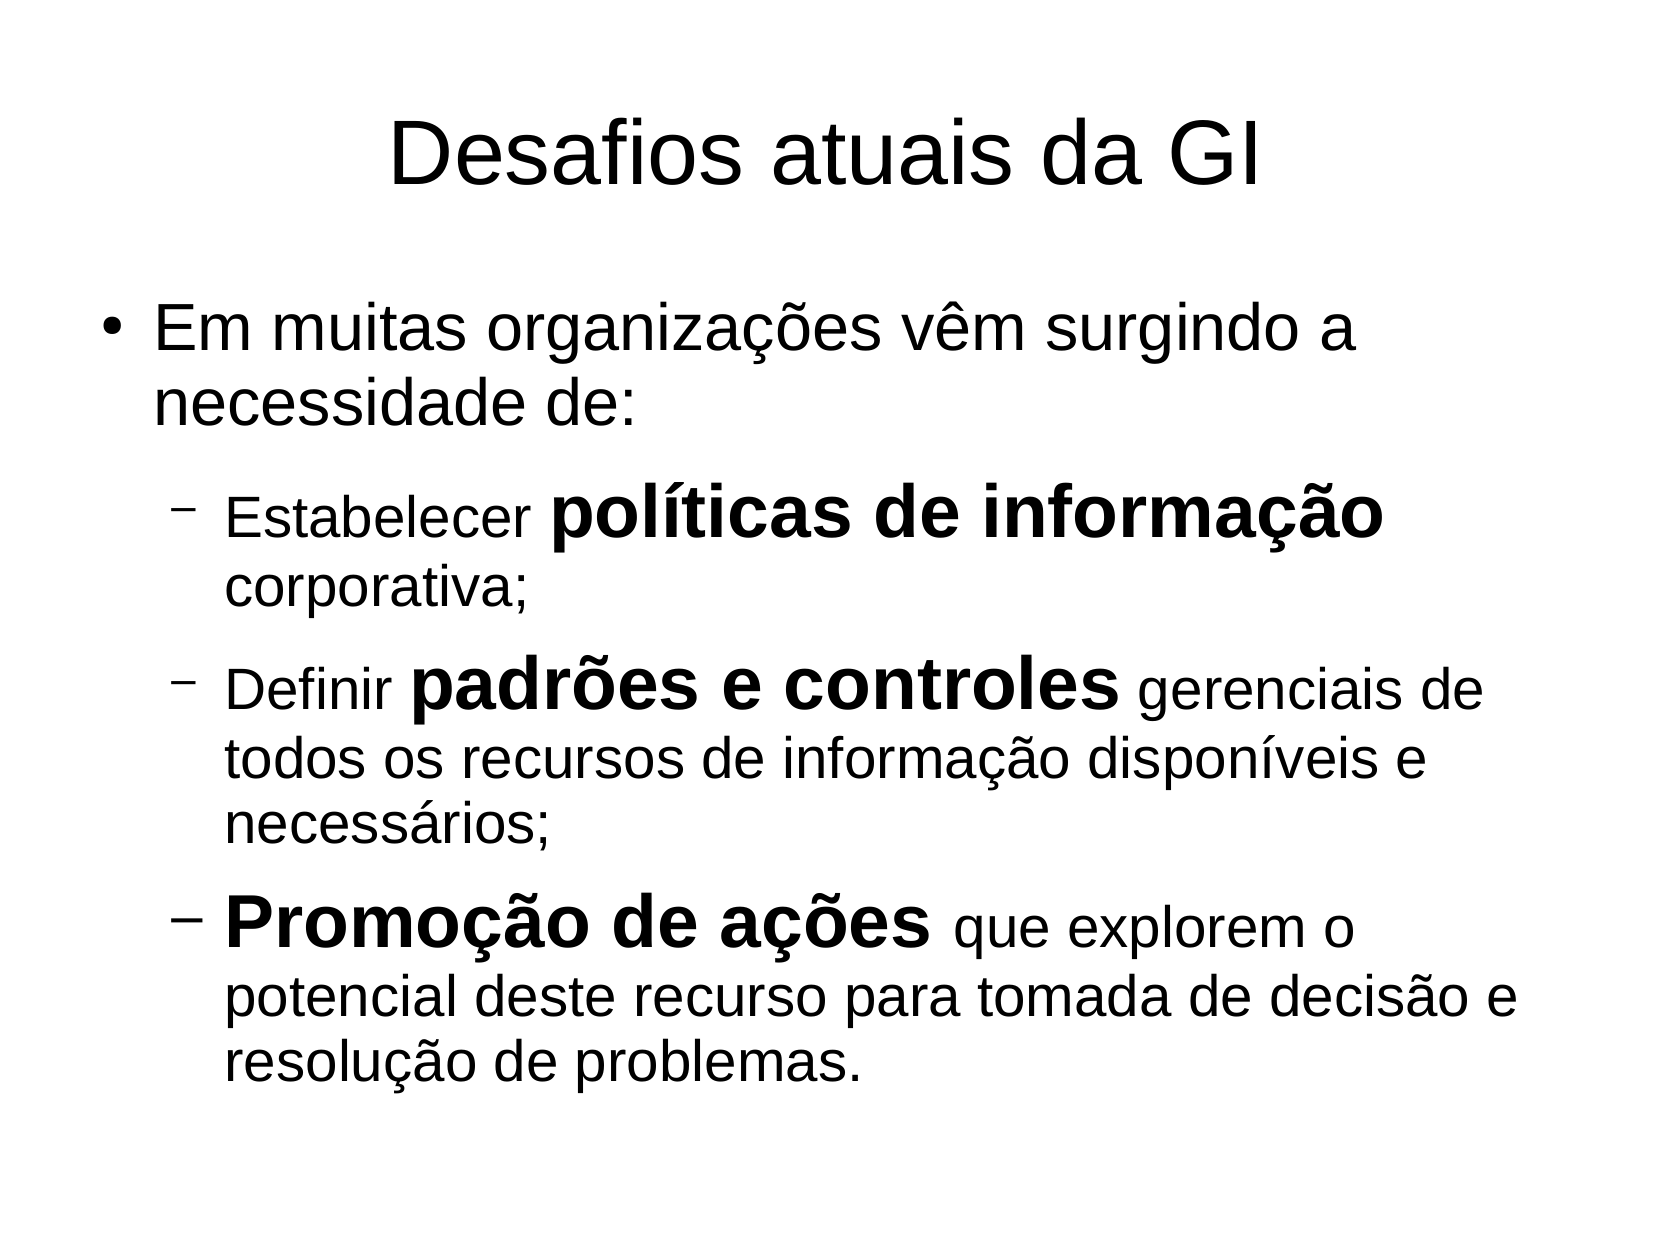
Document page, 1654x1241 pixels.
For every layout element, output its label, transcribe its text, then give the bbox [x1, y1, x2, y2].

title Desafios atuais da GI [82, 49, 1571, 257]
list Em muitas organizações vêm surgindo a necessidade de: Estabelecer políticas de informação corporativa; Definir padrões e controles gerenciais de todos os recursos de informação disponíveis e necessários; Promoção de ações que explorem o potencial deste recurso para tomada de decisão e resolução de problemas. [82, 290, 1571, 1170]
